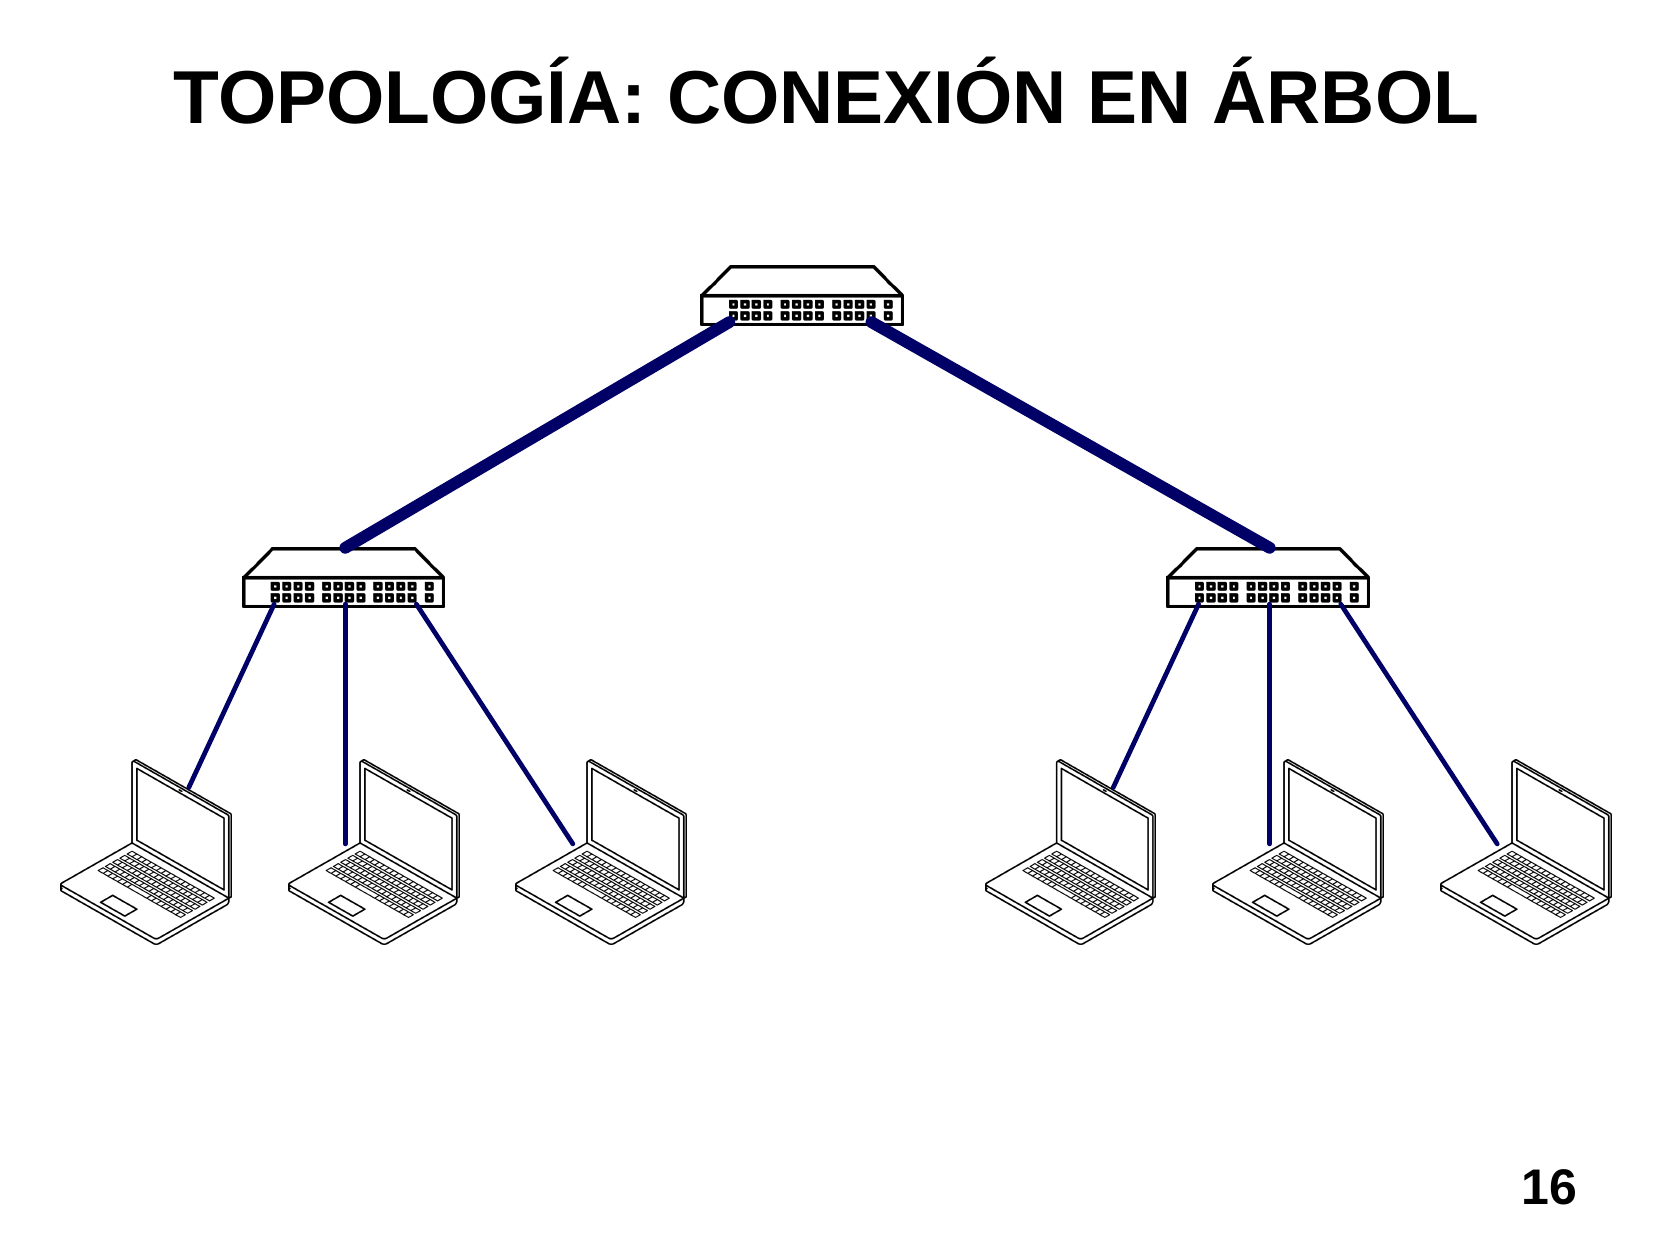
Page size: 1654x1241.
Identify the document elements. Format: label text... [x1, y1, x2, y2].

picture [700, 265, 904, 326]
picture [60, 759, 232, 945]
picture [1166, 547, 1370, 608]
picture [515, 759, 687, 945]
picture [242, 547, 445, 608]
picture [1212, 759, 1384, 945]
picture [288, 759, 460, 945]
picture [985, 759, 1156, 945]
text_box <número> [1506, 1151, 1654, 1223]
title TOPOLOGÍA: CONEXIÓN EN ÁRBOL [82, 23, 1571, 172]
picture [1440, 759, 1612, 945]
